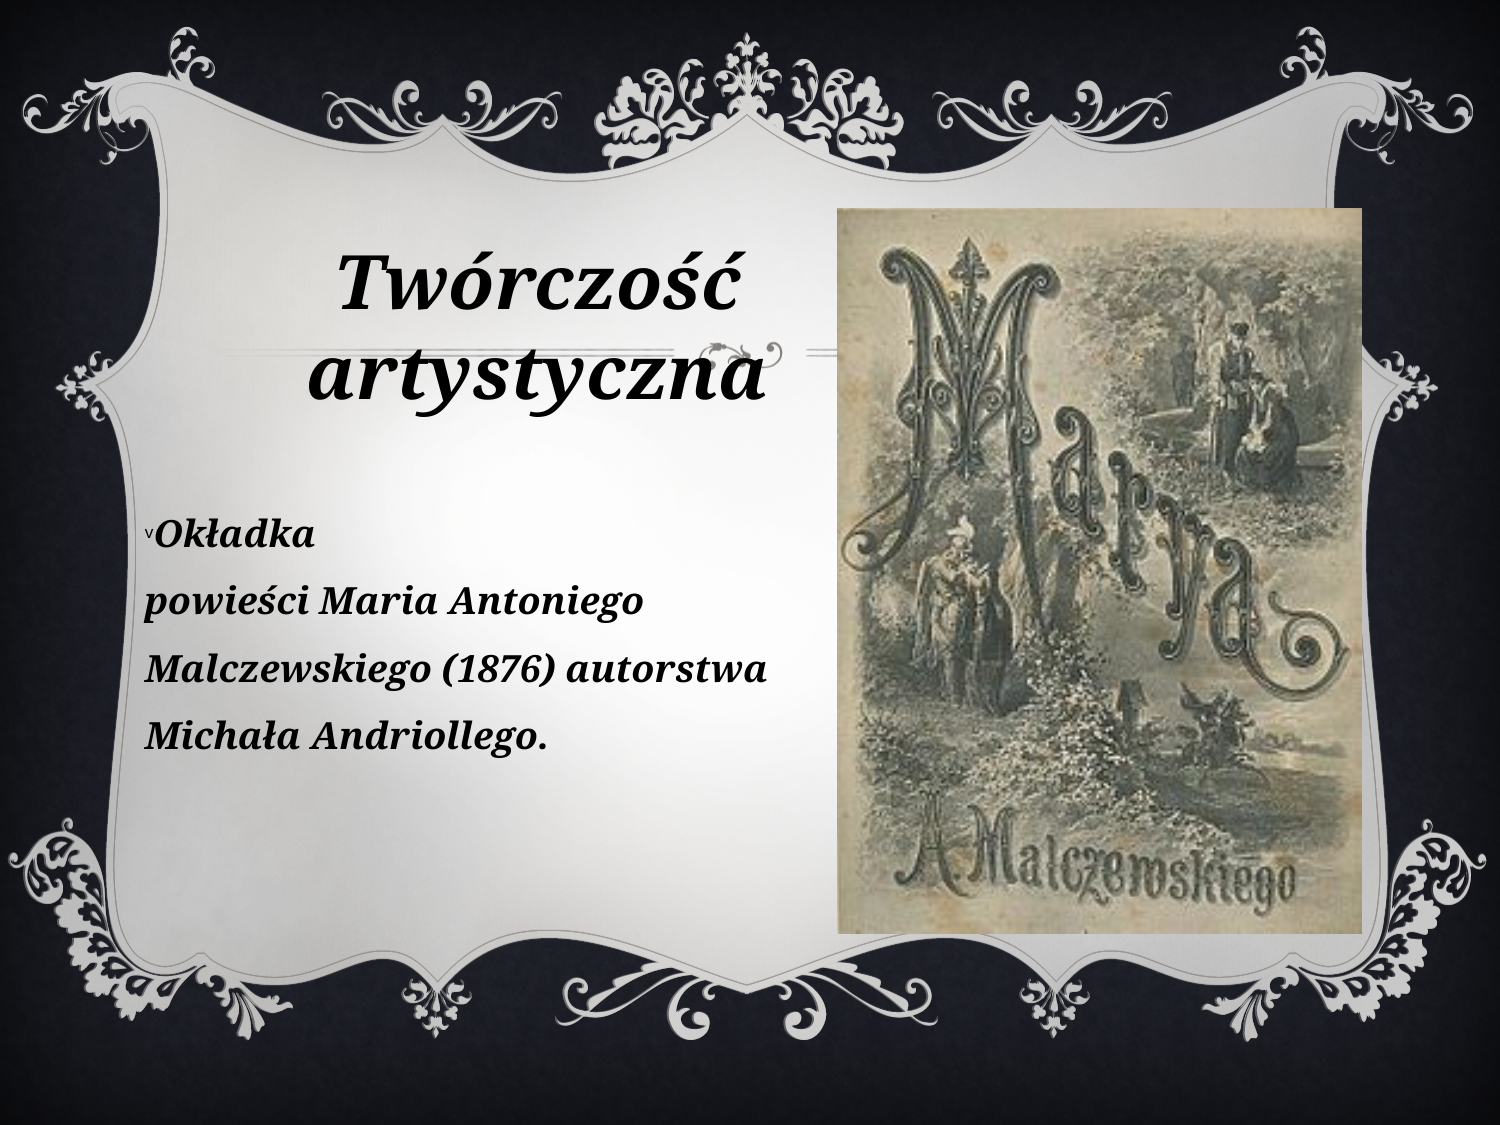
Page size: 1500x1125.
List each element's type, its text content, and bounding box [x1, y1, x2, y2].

title Twórczość artystyczna [206, 226, 837, 340]
picture [0, 0, 1500, 1125]
list Okładka powieści Maria Antoniego Malczewskiego (1876) autorstwa Michała Andriollego. [130, 479, 837, 850]
